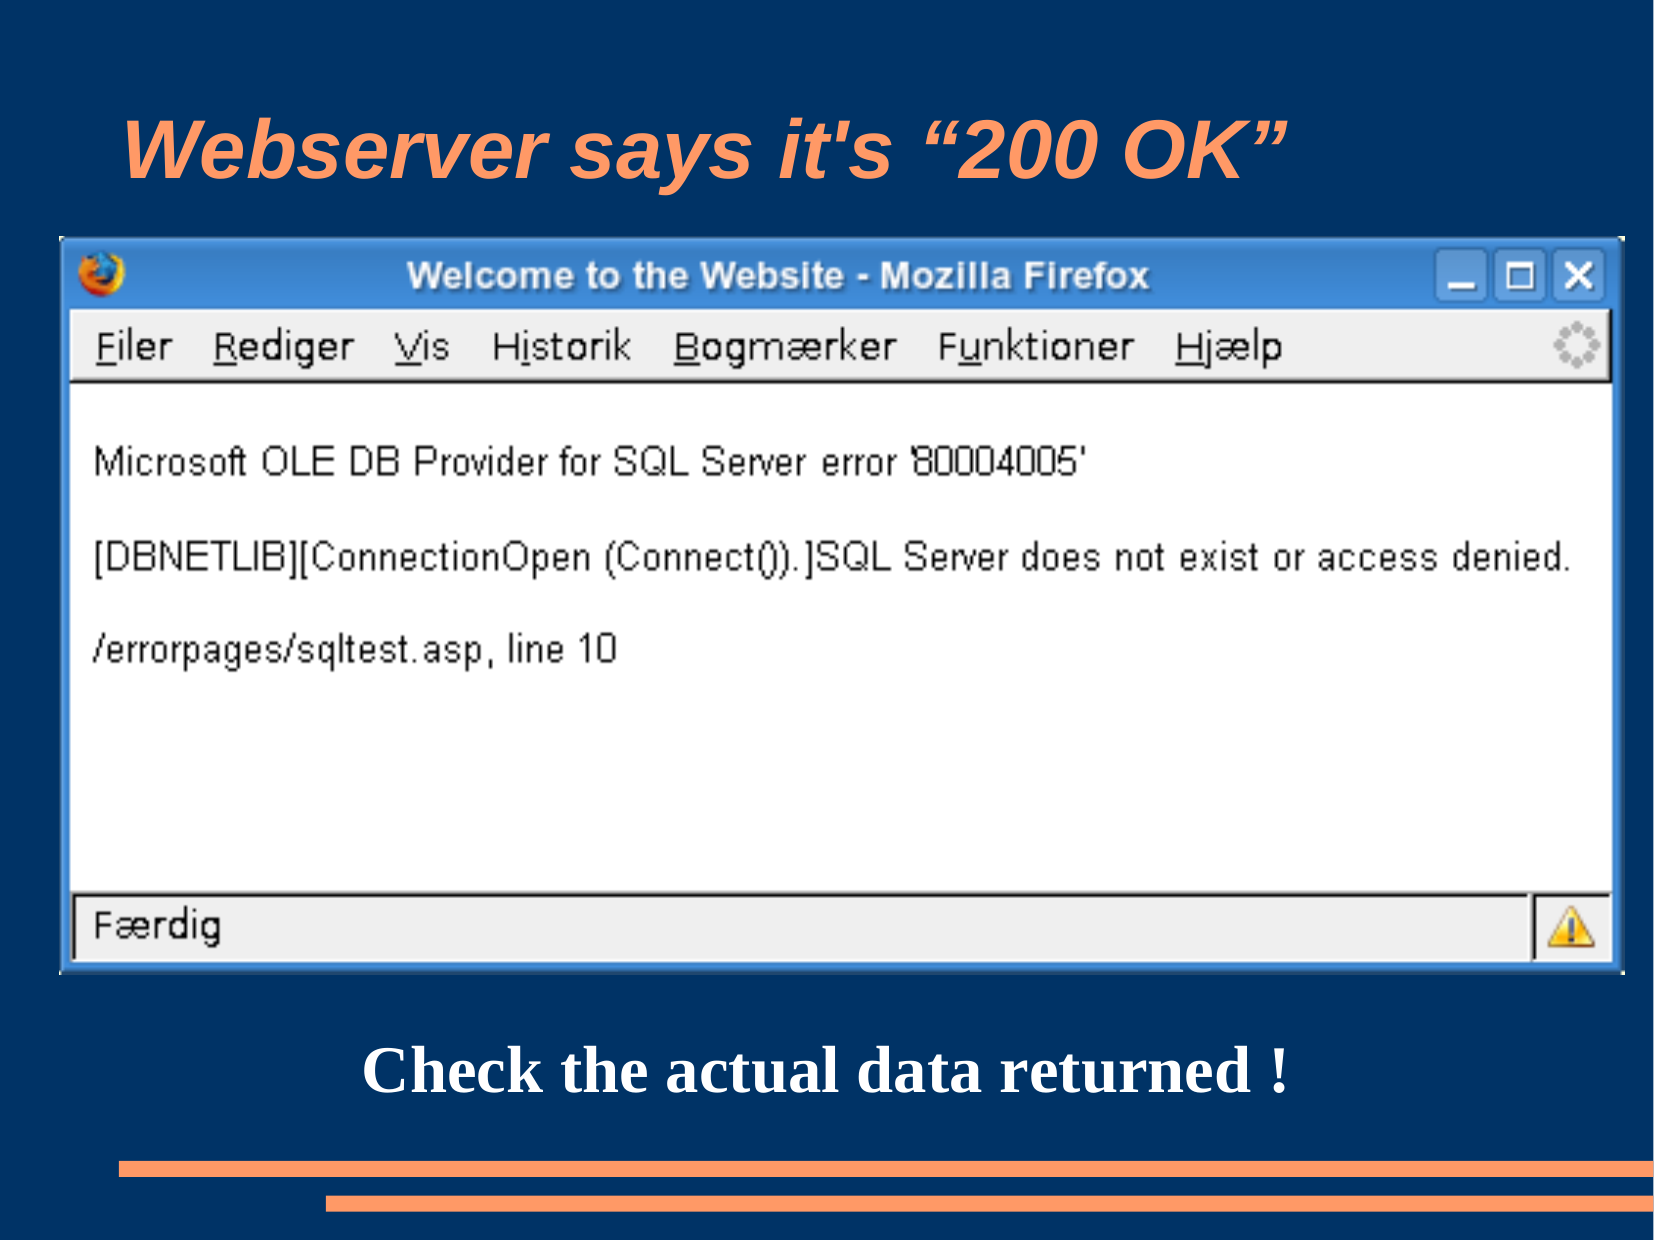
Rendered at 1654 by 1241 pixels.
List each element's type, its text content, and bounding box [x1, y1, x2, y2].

text_box Check the actual data returned ! [177, 1033, 1477, 1123]
picture [59, 236, 1625, 975]
title Webserver says it's “200 OK” [121, 46, 1534, 236]
